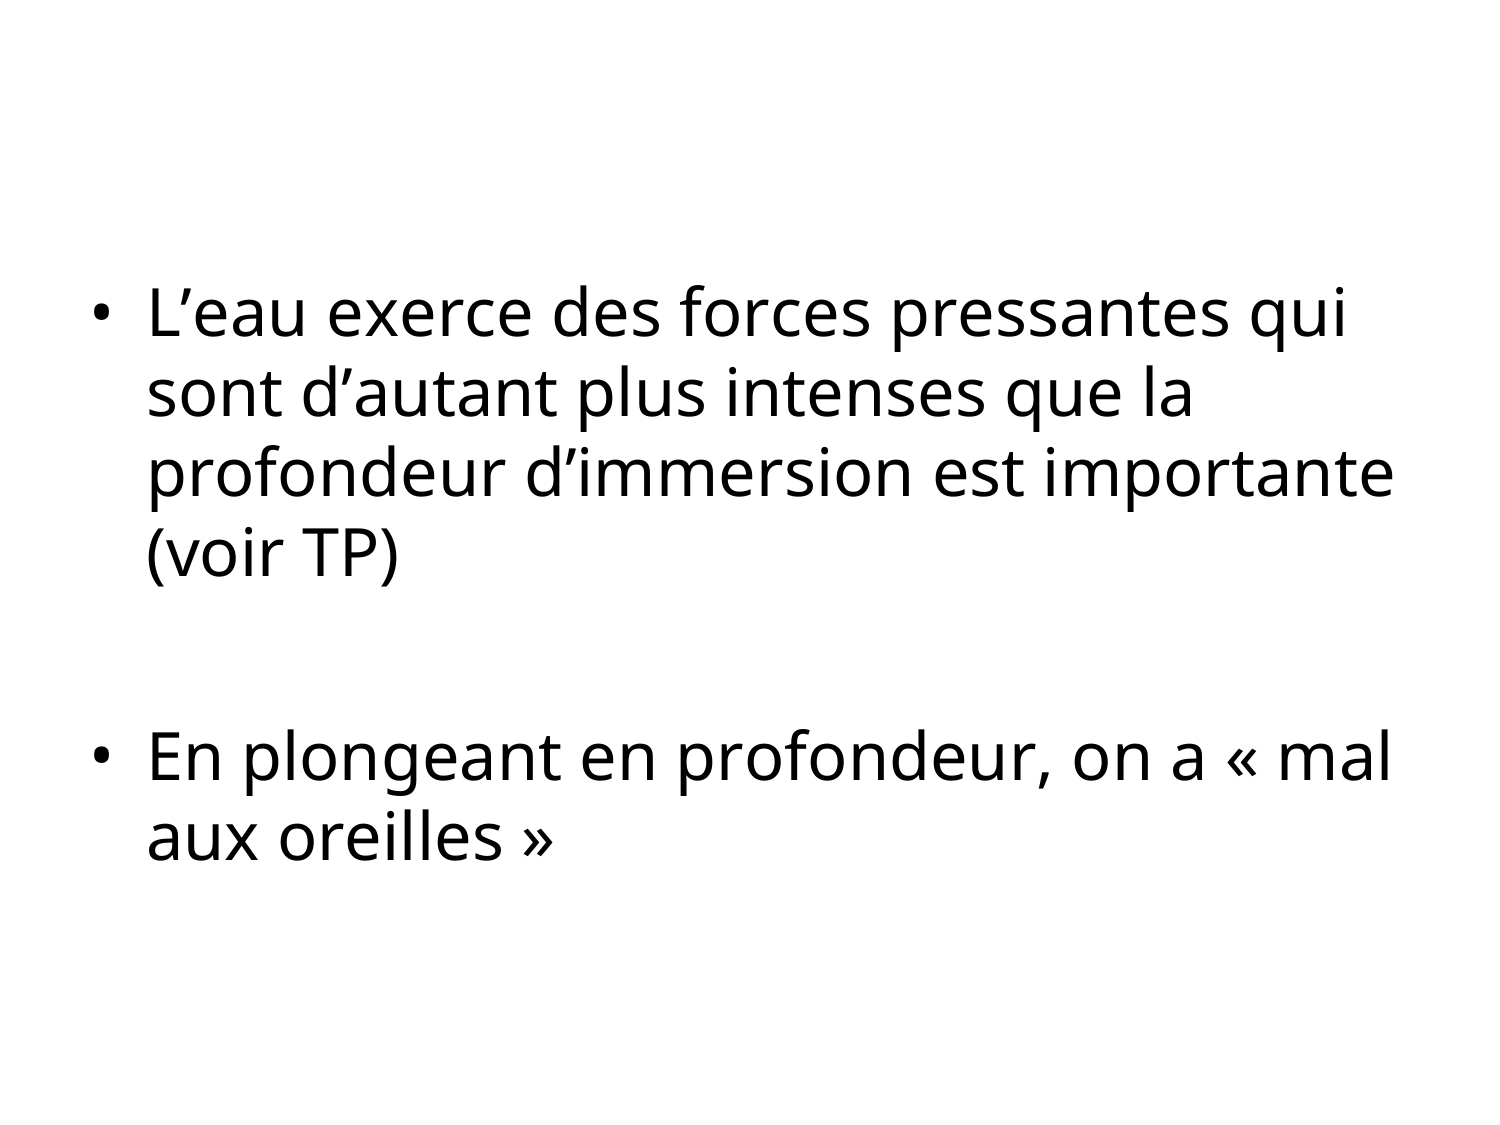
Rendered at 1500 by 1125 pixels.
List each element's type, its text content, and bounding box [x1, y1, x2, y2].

list L’eau exerce des forces pressantes qui sont d’autant plus intenses que la profondeur d’immersion est importante (voir TP) En plongeant en profondeur, on a « mal aux oreilles » [75, 262, 1426, 1006]
